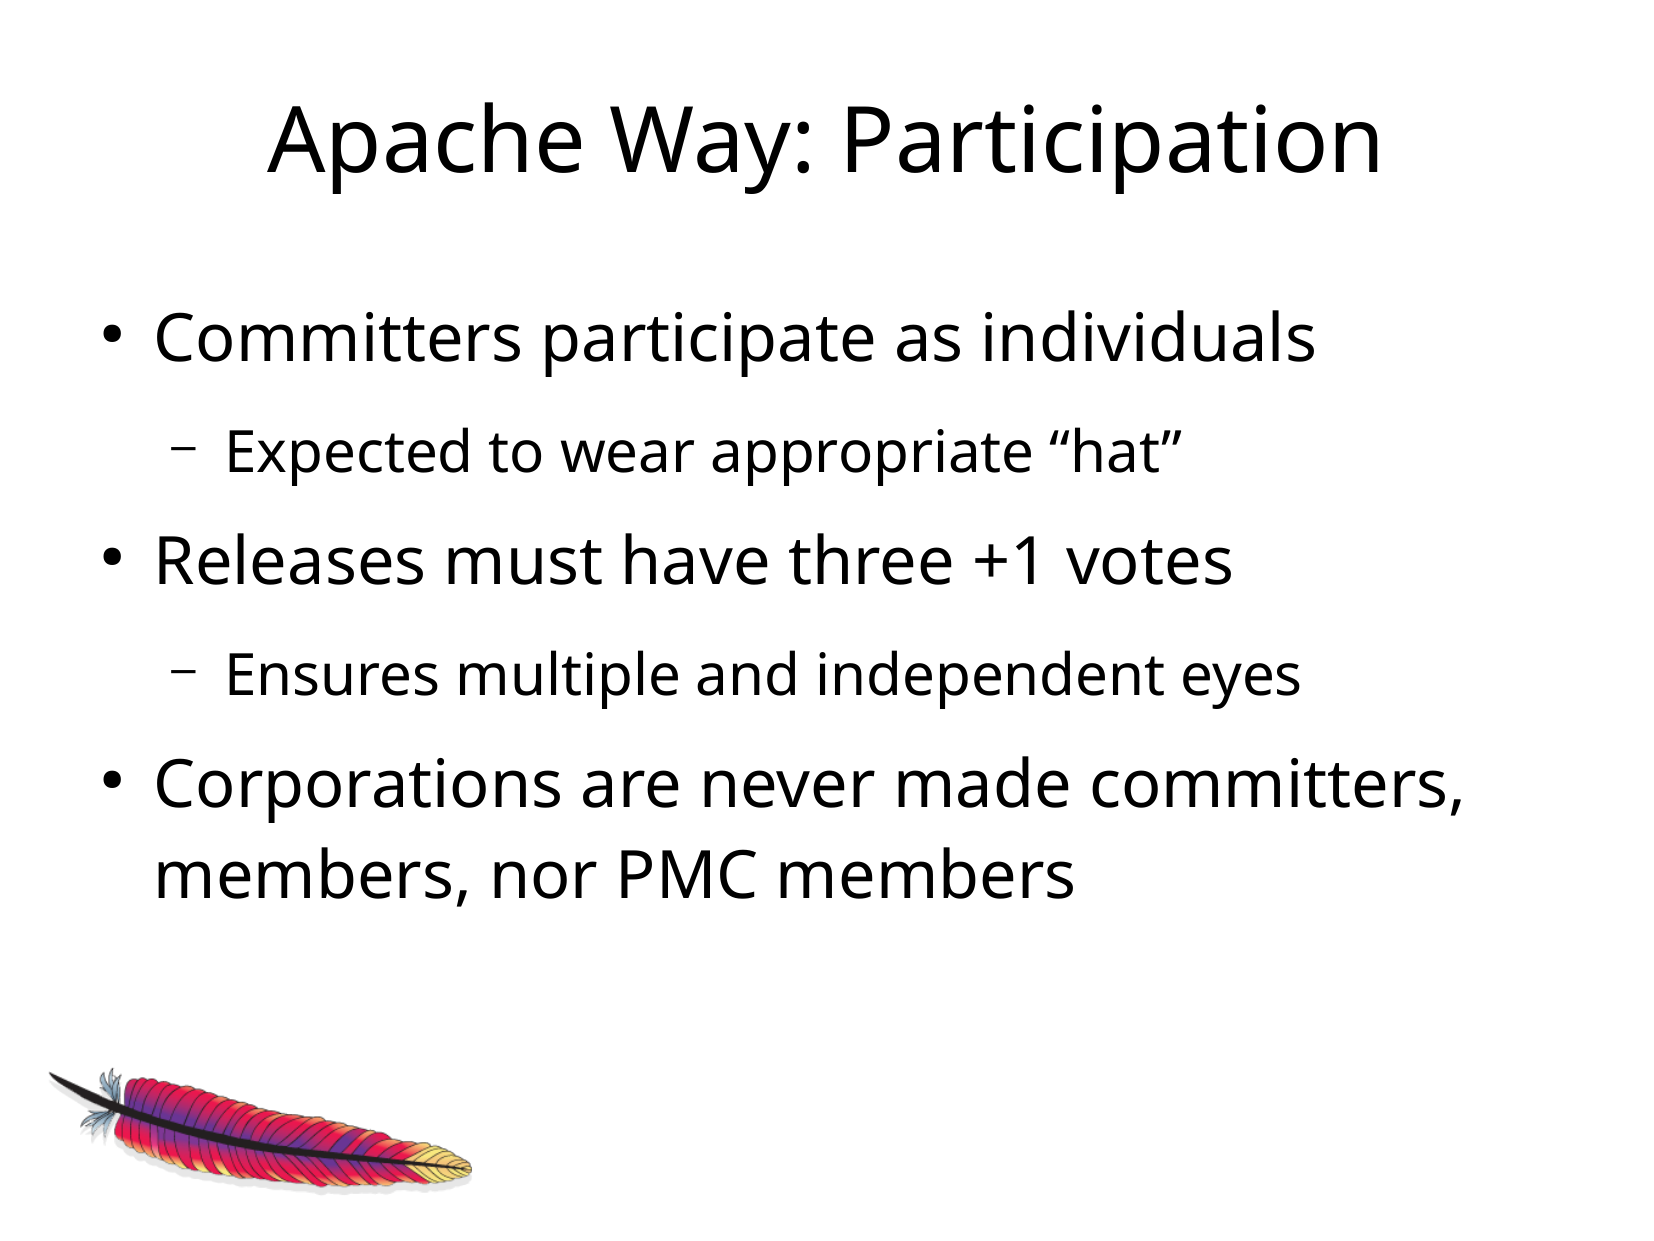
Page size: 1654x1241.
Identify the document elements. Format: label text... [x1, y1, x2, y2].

picture [45, 1064, 477, 1200]
title Apache Way: Participation [82, 49, 1571, 226]
list Committers participate as individuals Expected to wear appropriate “hat” Releases must have three +1 votes Ensures multiple and independent eyes Corporations are never made committers, members, nor PMC members [82, 290, 1571, 1109]
